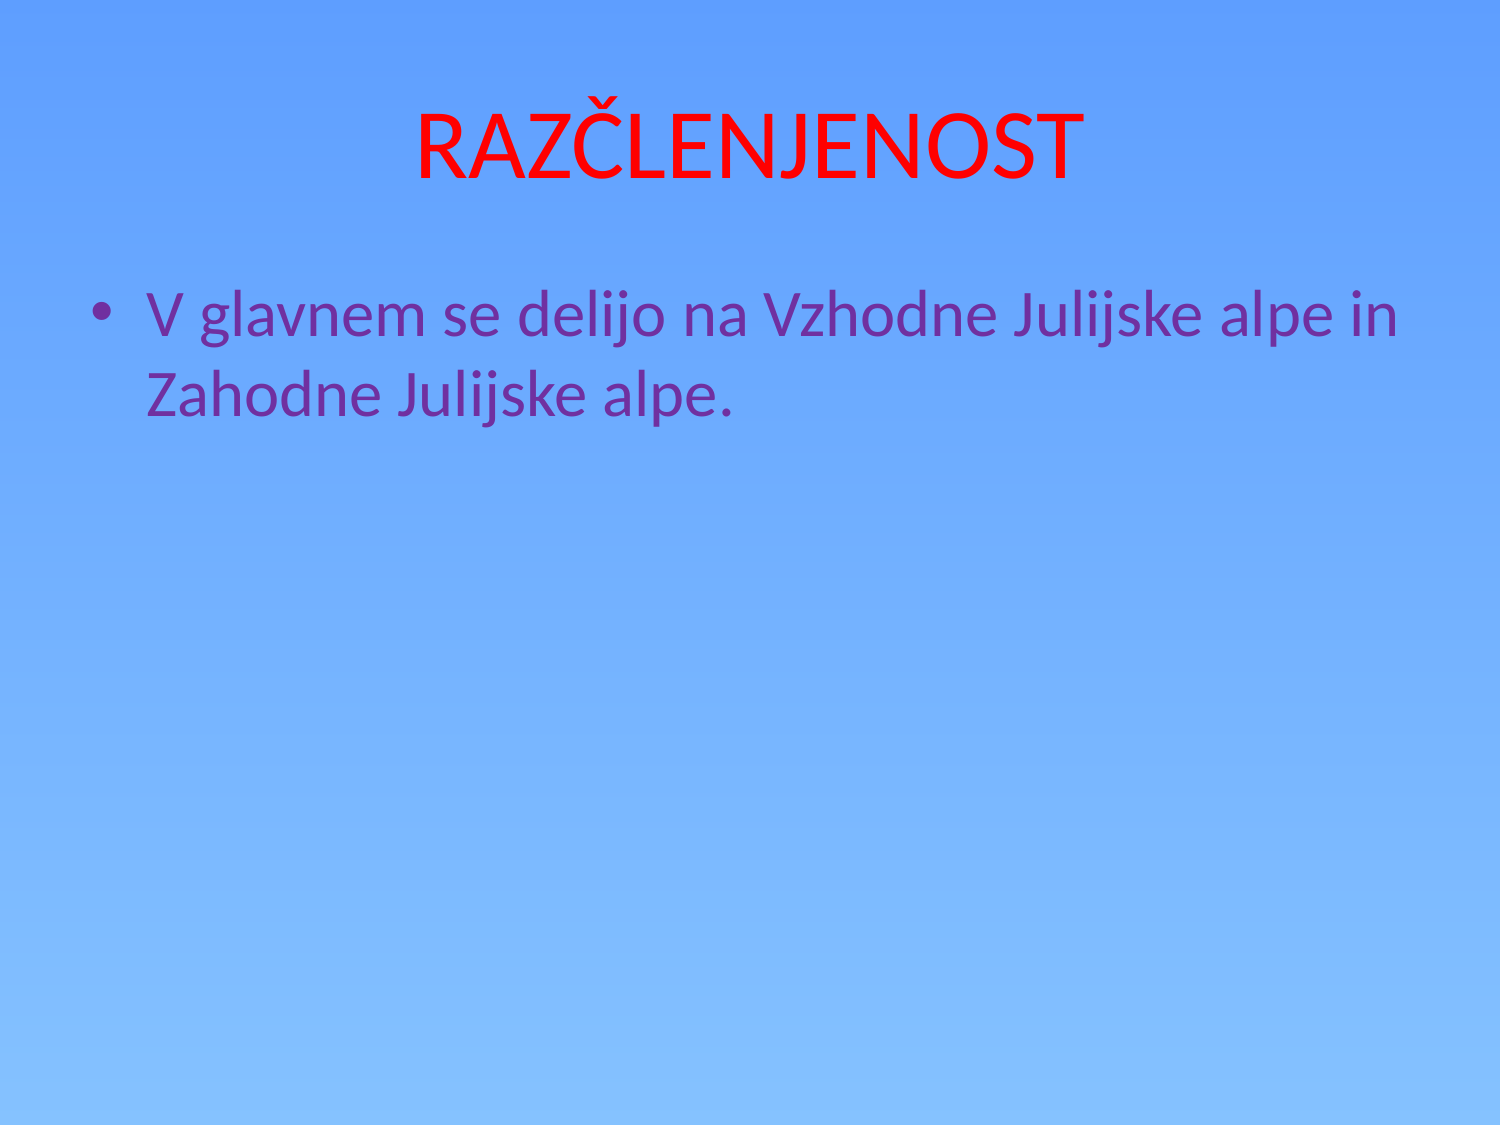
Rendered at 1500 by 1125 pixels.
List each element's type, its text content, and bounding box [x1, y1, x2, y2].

list V glavnem se delijo na Vzhodne Julijske alpe in Zahodne Julijske alpe. [75, 262, 1425, 1005]
title RAZČLENJENOST [75, 45, 1425, 233]
